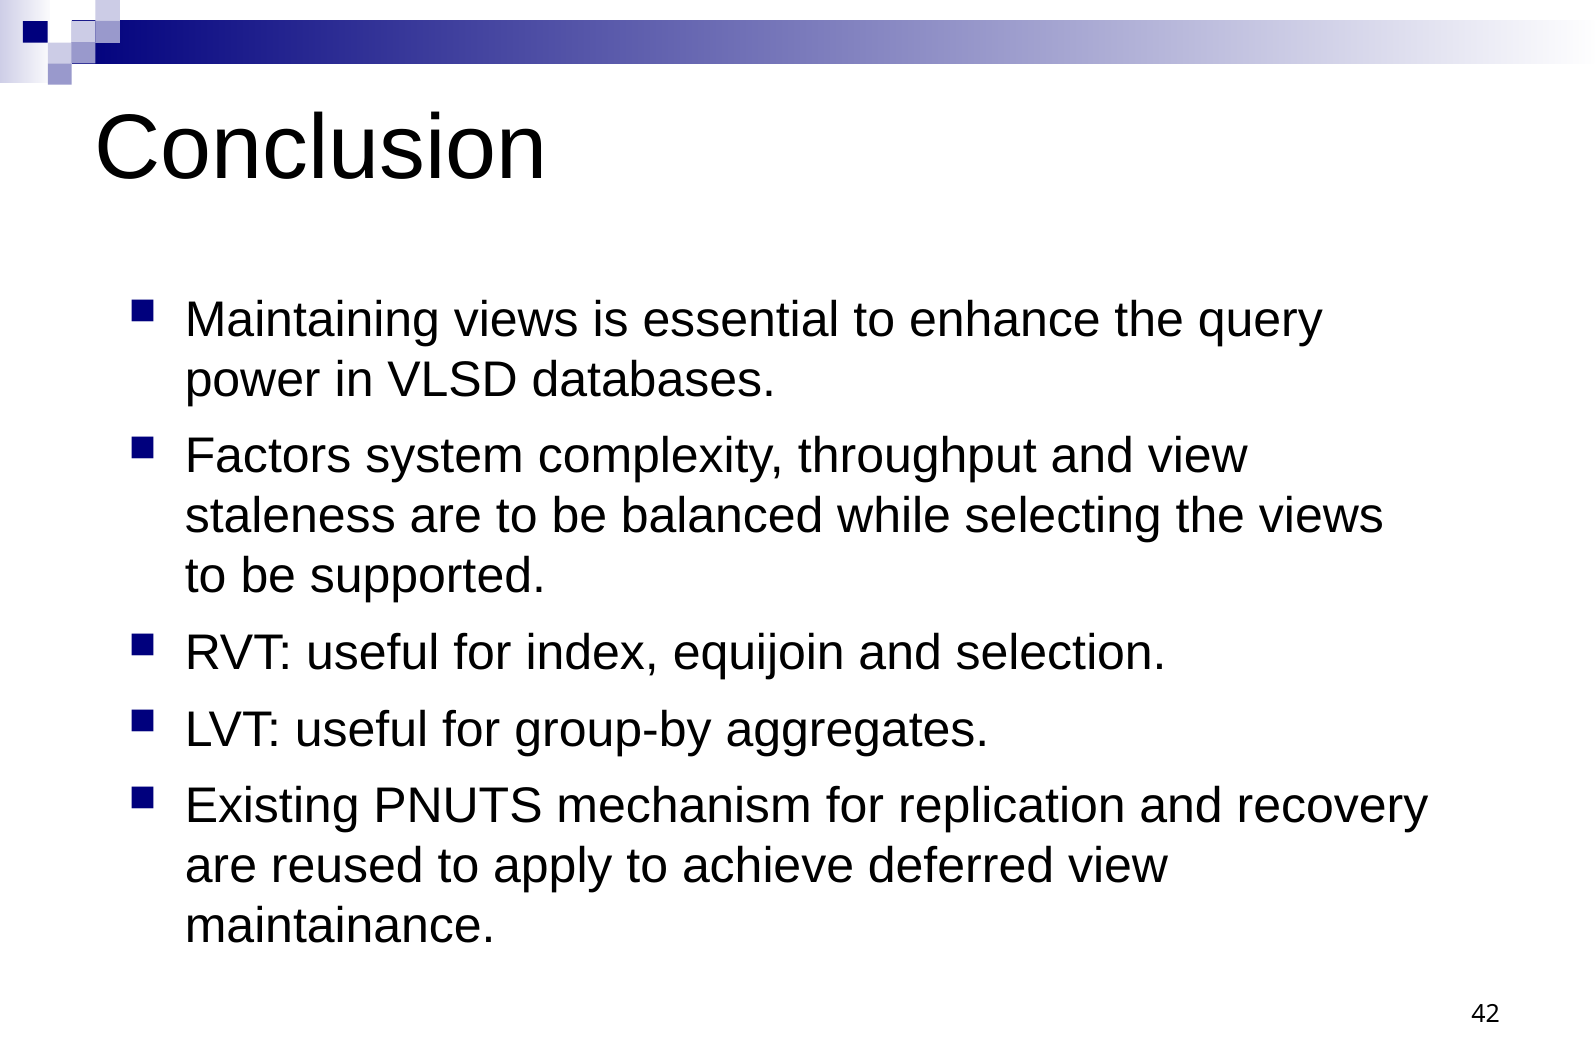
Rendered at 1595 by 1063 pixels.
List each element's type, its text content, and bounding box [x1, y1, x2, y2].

list Maintaining views is essential to enhance the query power in VLSD databases. Factors system complexity, throughput and view staleness are to be balanced while selecting the views to be supported. RVT: useful for index, equijoin and selection. LVT: useful for group-by aggregates. Existing PNUTS mechanism for replication and recovery are reused to apply to achieve deferred view maintainance. [113, 278, 1453, 1063]
title Conclusion [79, 63, 1515, 221]
